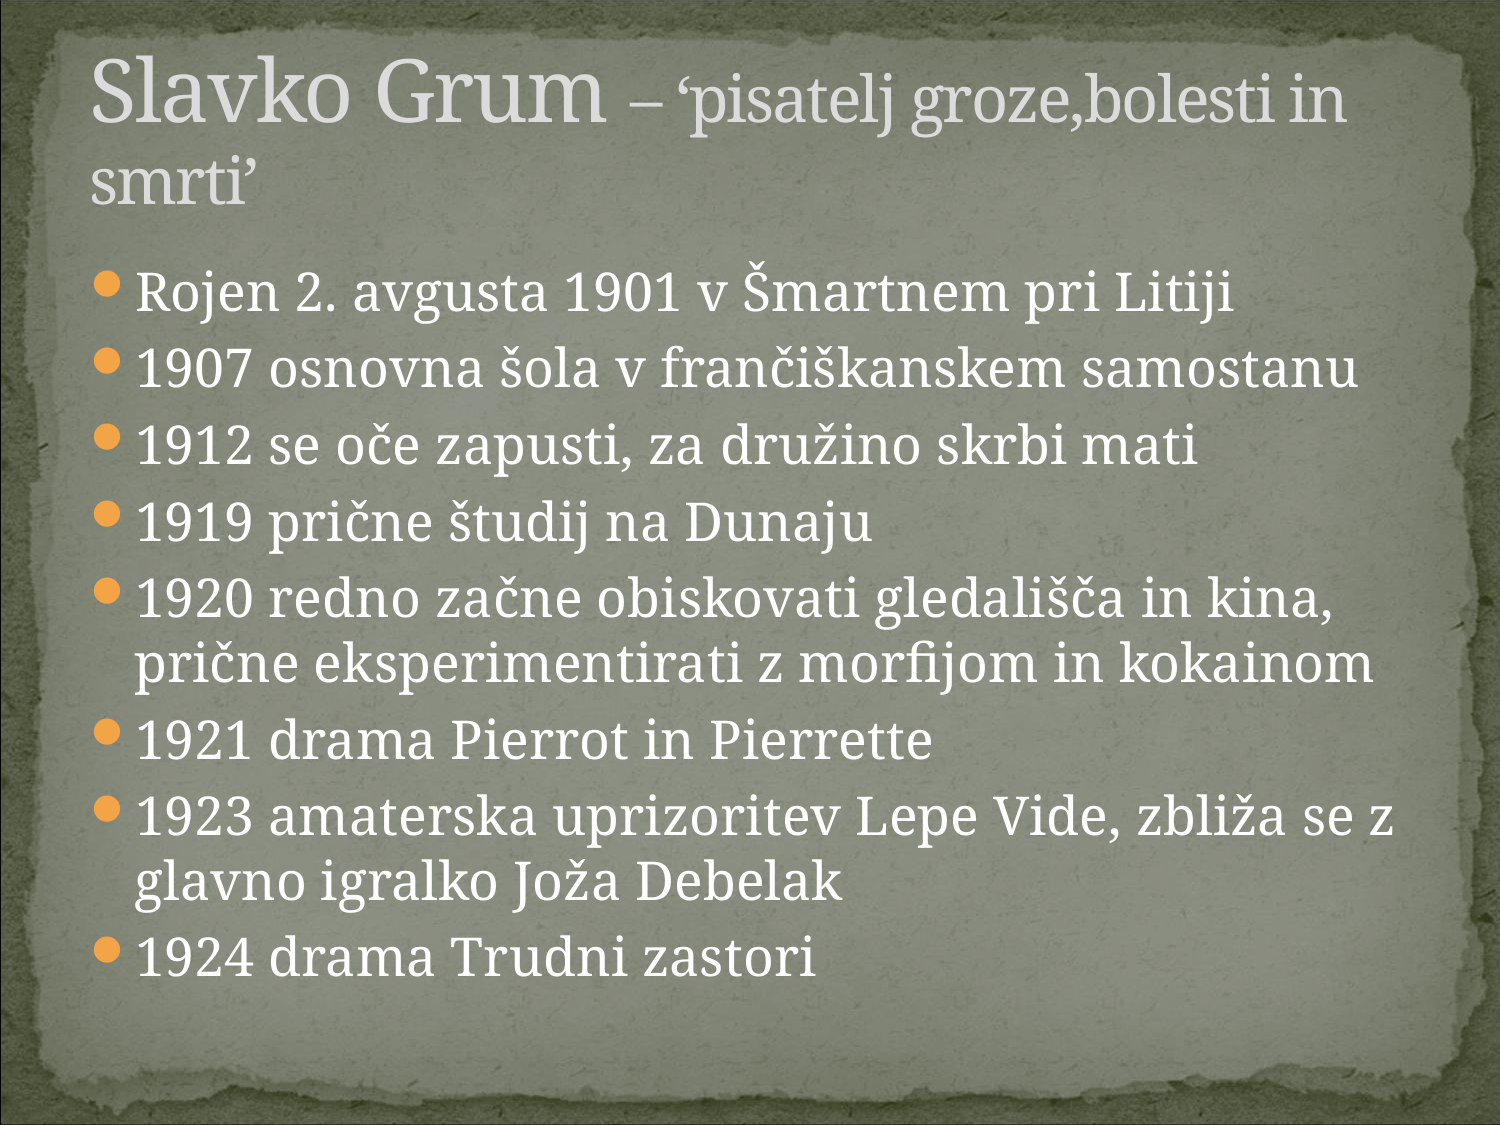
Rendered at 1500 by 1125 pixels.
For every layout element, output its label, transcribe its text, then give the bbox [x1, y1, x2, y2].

list Rojen 2. avgusta 1901 v Šmartnem pri Litiji 1907 osnovna šola v frančiškanskem samostanu 1912 se oče zapusti, za družino skrbi mati 1919 prične študij na Dunaju 1920 redno začne obiskovati gledališča in kina, prične eksperimentirati z morfijom in kokainom 1921 drama Pierrot in Pierrette 1923 amaterska uprizoritev Lepe Vide, zbliža se z glavno igralko Joža Debelak 1924 drama Trudni zastori [75, 249, 1425, 1000]
picture [0, 0, 1500, 1125]
title Slavko Grum – ‘pisatelj groze,bolesti in smrti’ [75, 24, 1425, 225]
